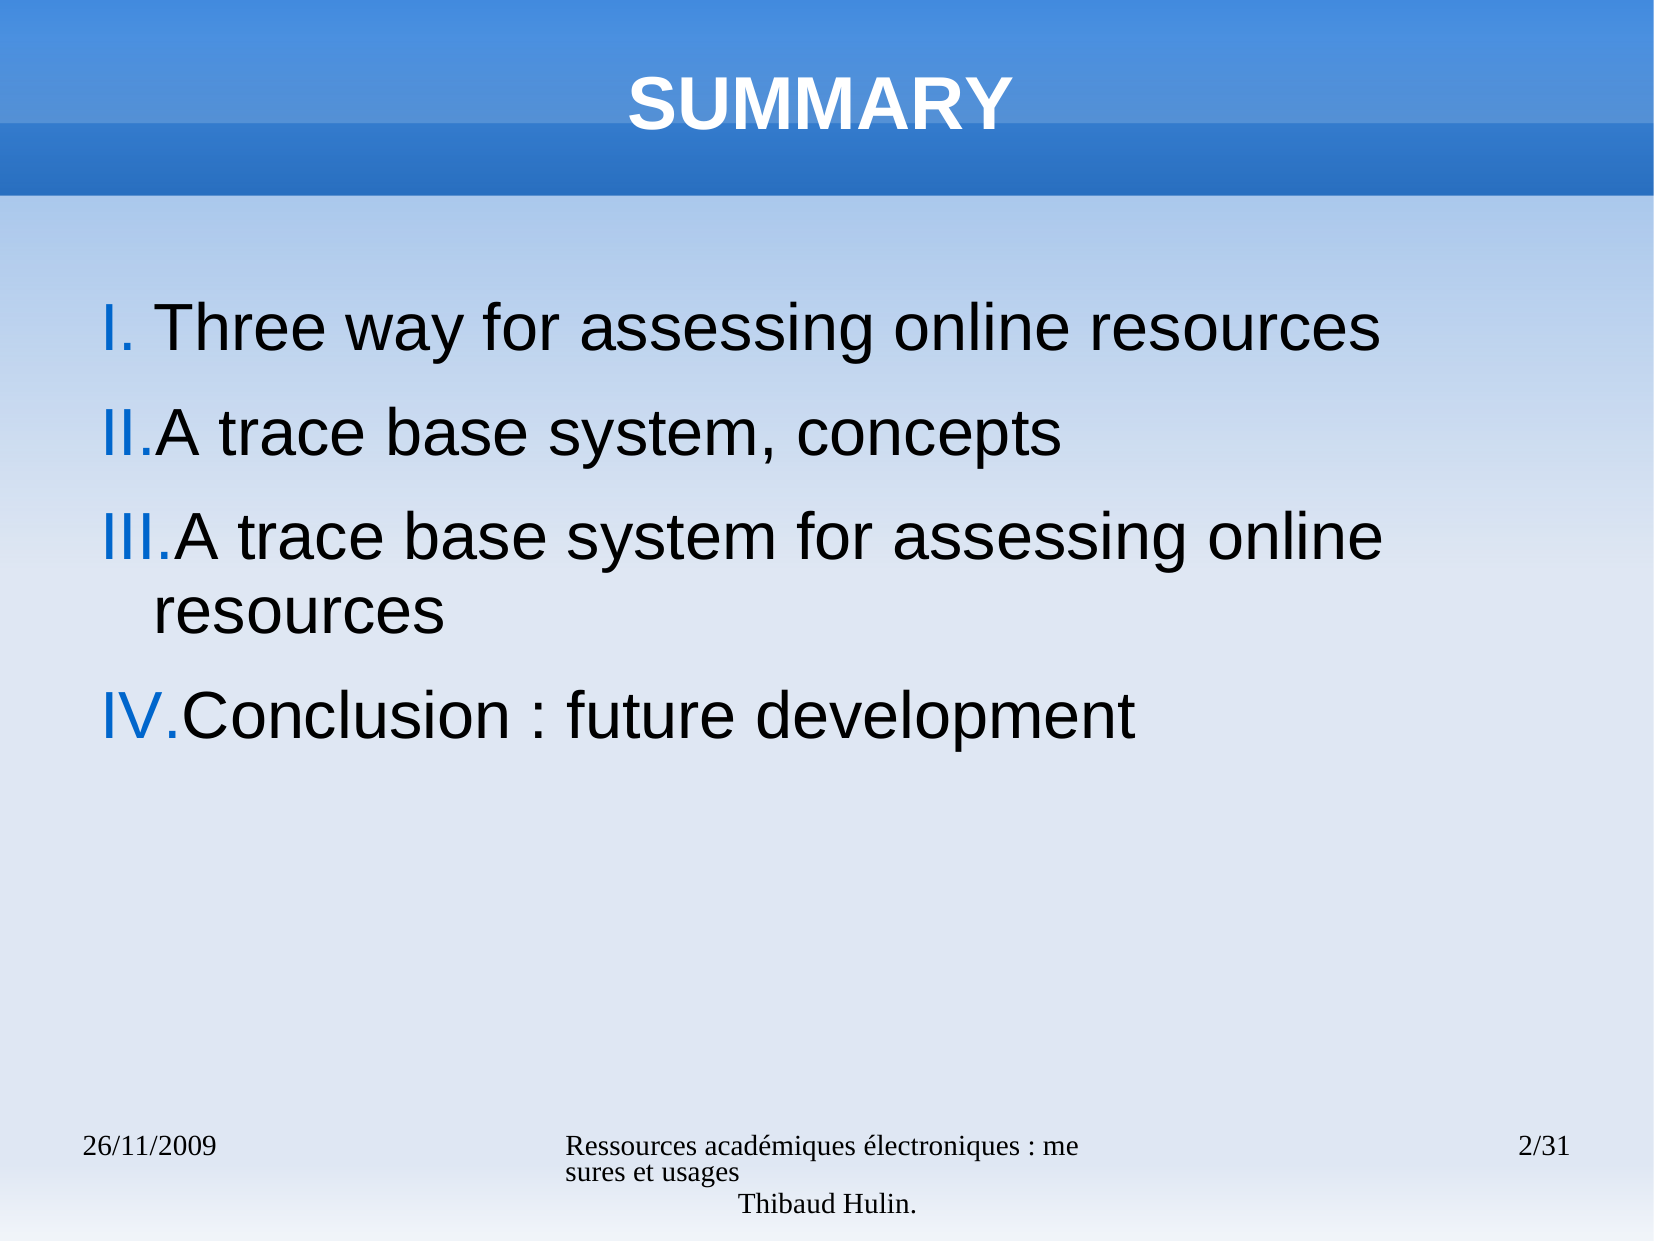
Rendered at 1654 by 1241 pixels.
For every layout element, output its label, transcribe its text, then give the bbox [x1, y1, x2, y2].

picture [0, 0, 1654, 1241]
list Three way for assessing online resources A trace base system, concepts A trace base system for assessing online resources Conclusion : future development [82, 290, 1571, 1109]
title SUMMARY [76, 0, 1565, 208]
